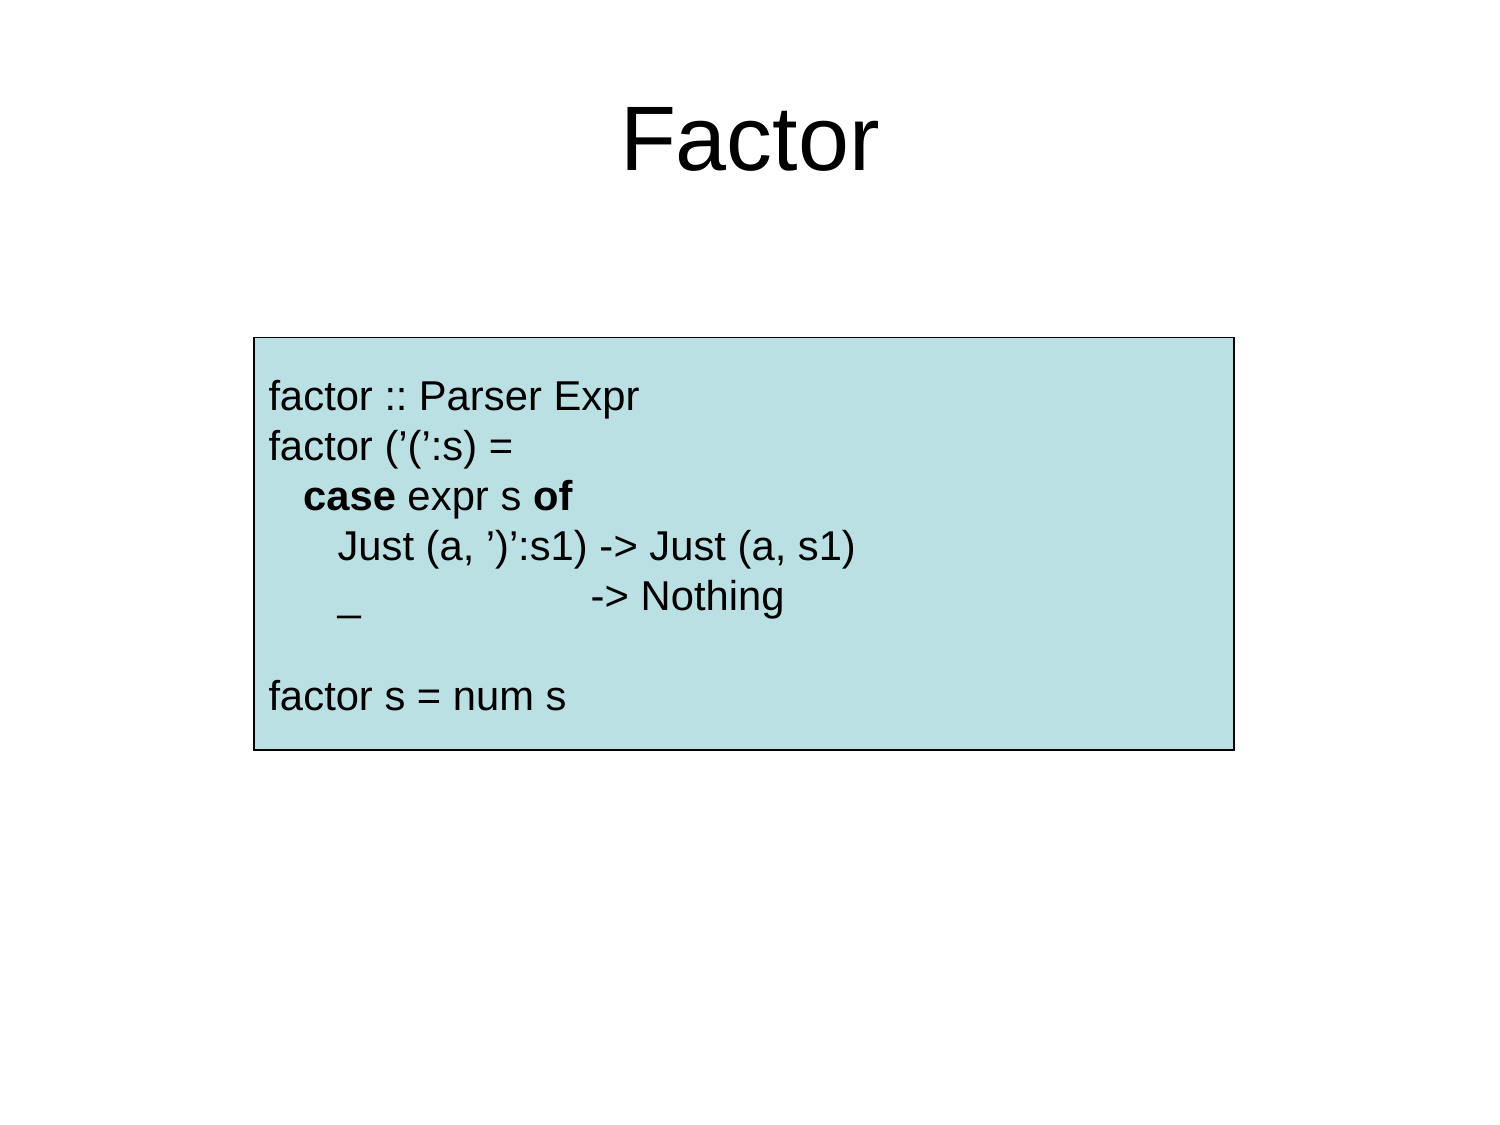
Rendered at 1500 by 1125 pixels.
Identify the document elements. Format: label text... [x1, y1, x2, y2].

text_box factor :: Parser Expr factor (’(’:s) = case expr s of Just (a, ’)’:s1) -> Just (a, s1) _ -> Nothing factor s = num s [253, 337, 1235, 750]
title Factor [75, 45, 1426, 233]
